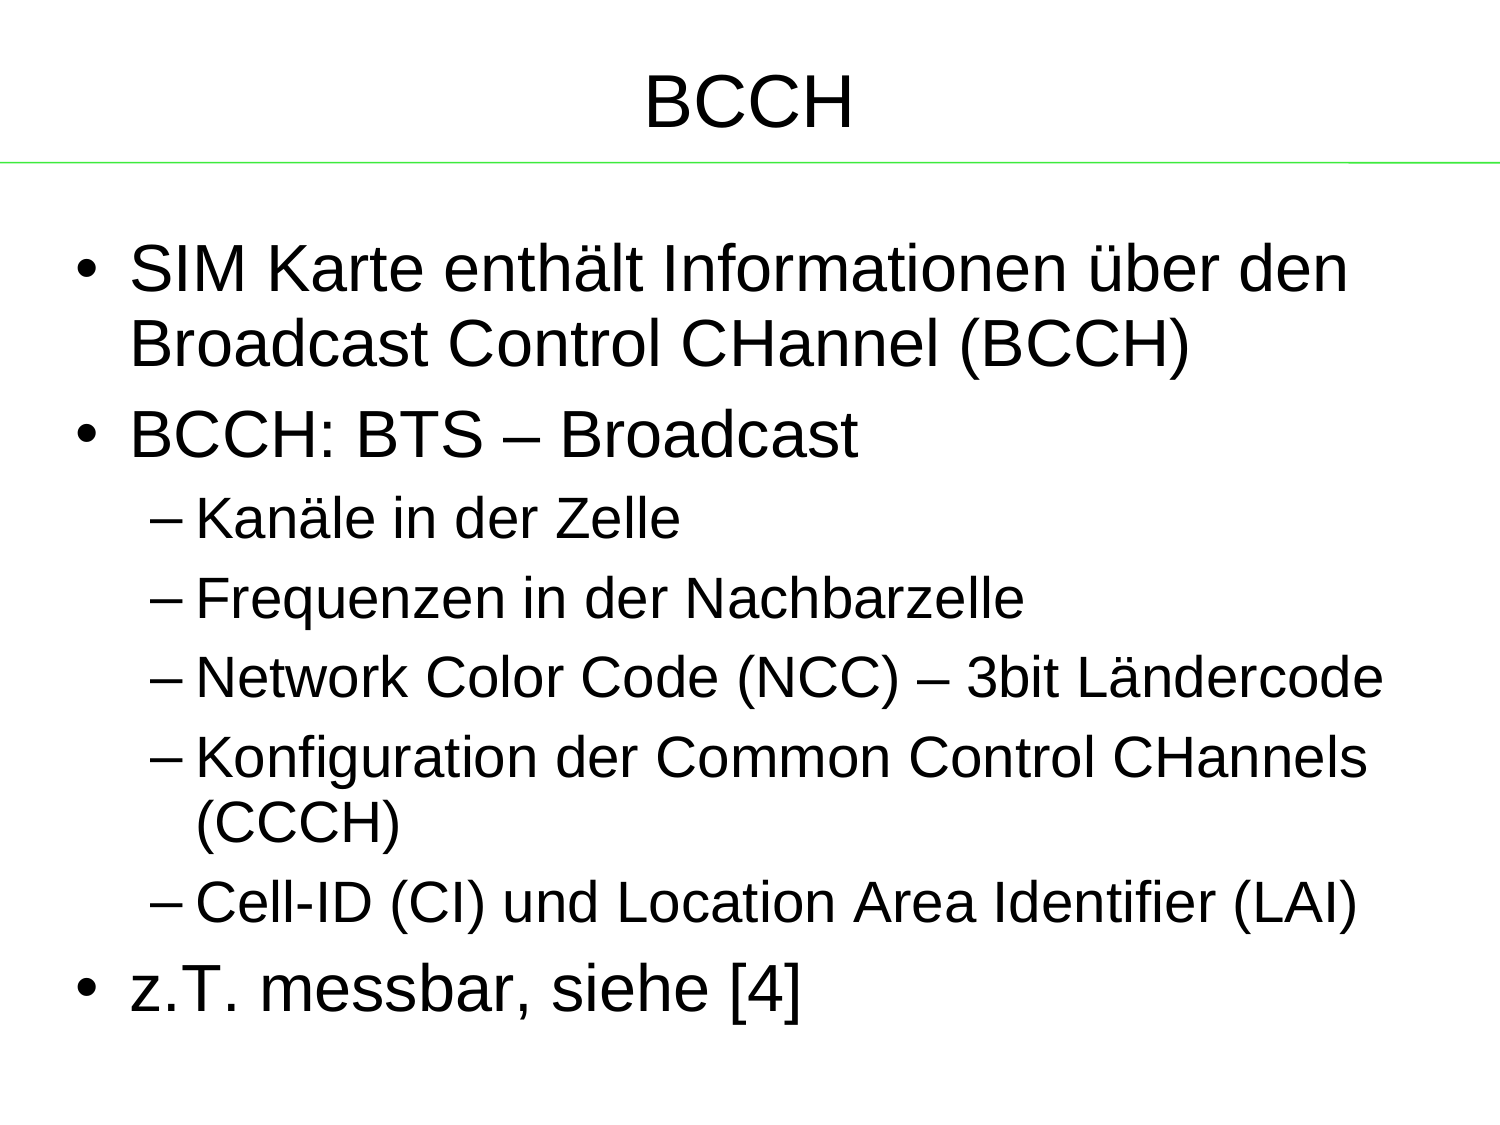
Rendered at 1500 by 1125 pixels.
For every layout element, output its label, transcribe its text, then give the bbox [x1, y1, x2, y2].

title BCCH [75, 57, 1426, 148]
list SIM Karte enthält Informationen über den Broadcast Control CHannel (BCCH)‏ BCCH: BTS – Broadcast Kanäle in der Zelle Frequenzen in der Nachbarzelle Network Color Code (NCC) – 3bit Ländercode Konfiguration der Common Control CHannels (CCCH)‏ Cell-ID (CI) und Location Area Identifier (LAI) z.T. messbar, siehe [4] [75, 232, 1426, 1032]
